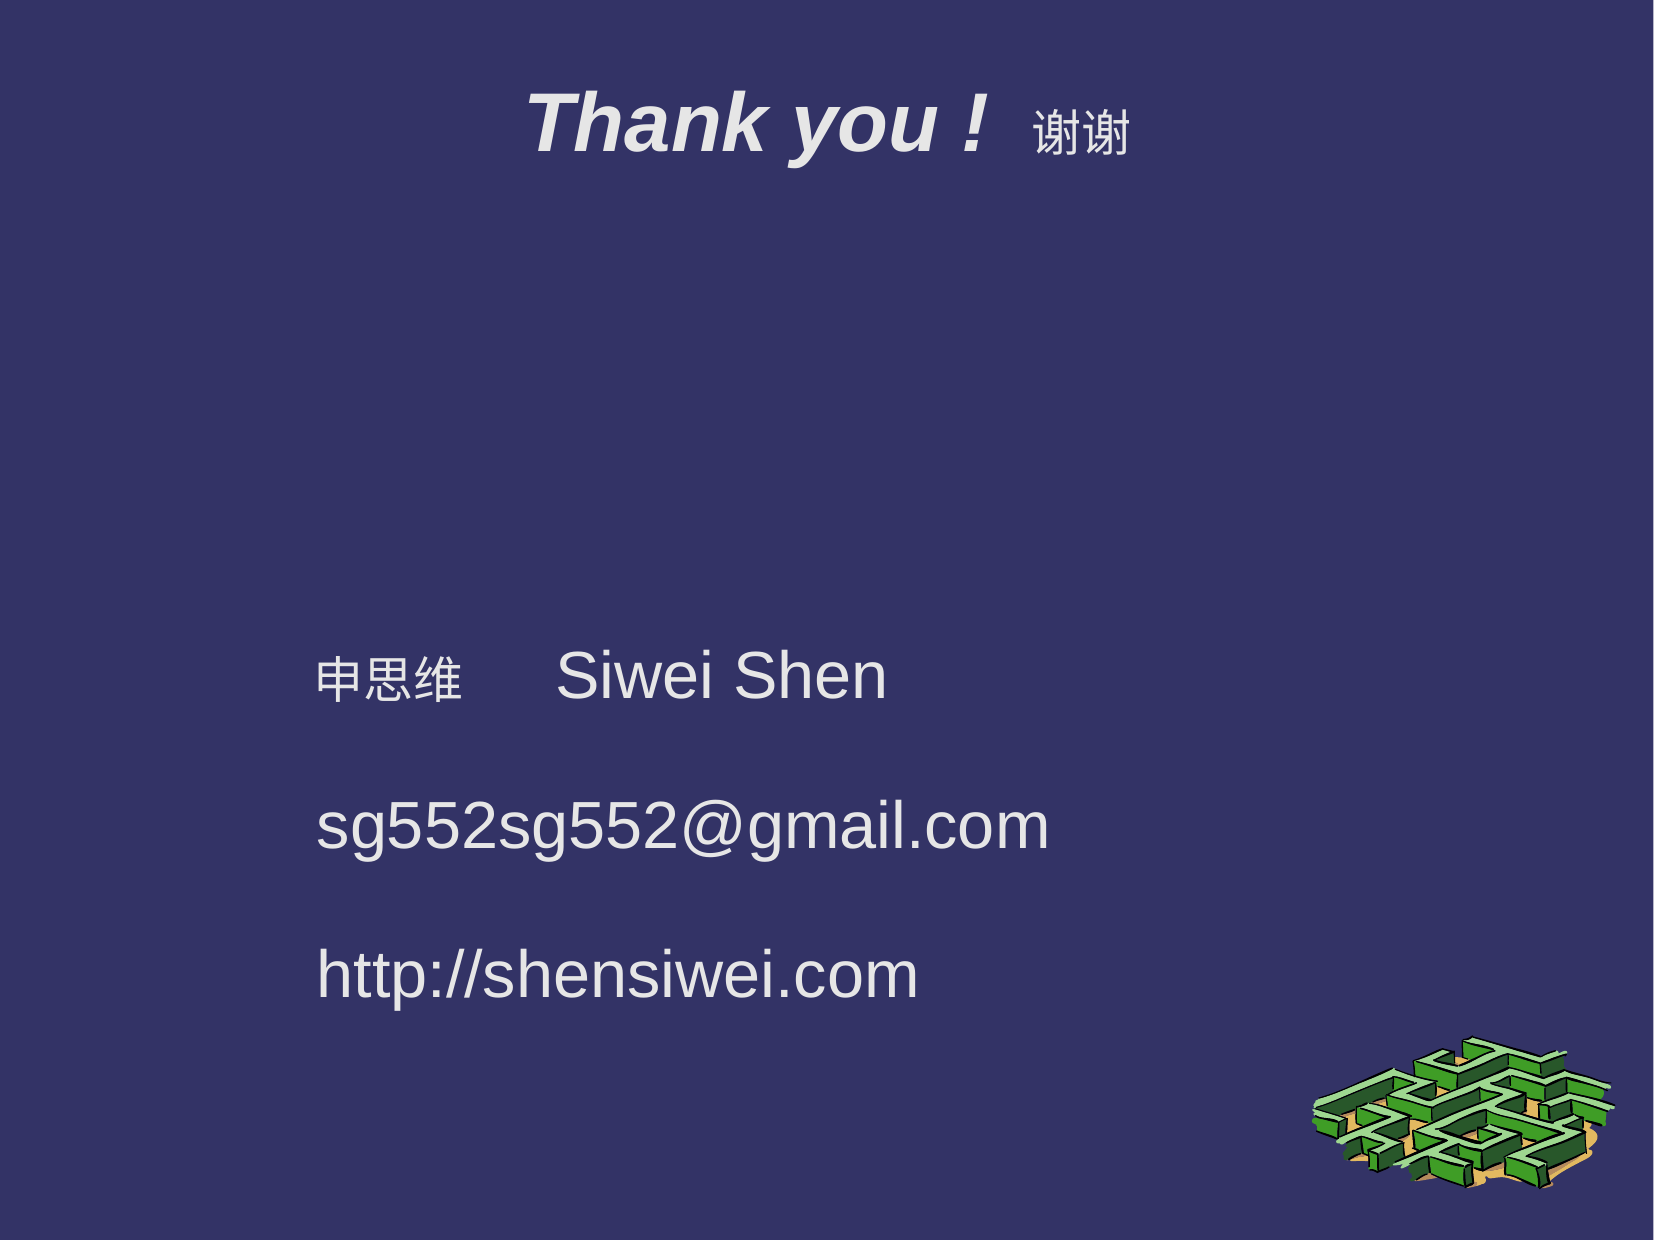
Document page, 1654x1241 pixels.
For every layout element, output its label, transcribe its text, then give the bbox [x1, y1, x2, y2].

list 申思维 Siwei Shen sg552sg552@gmail.com http://shensiwei.com [178, 364, 1570, 1184]
title Thank you ! 谢谢 [121, 19, 1534, 227]
